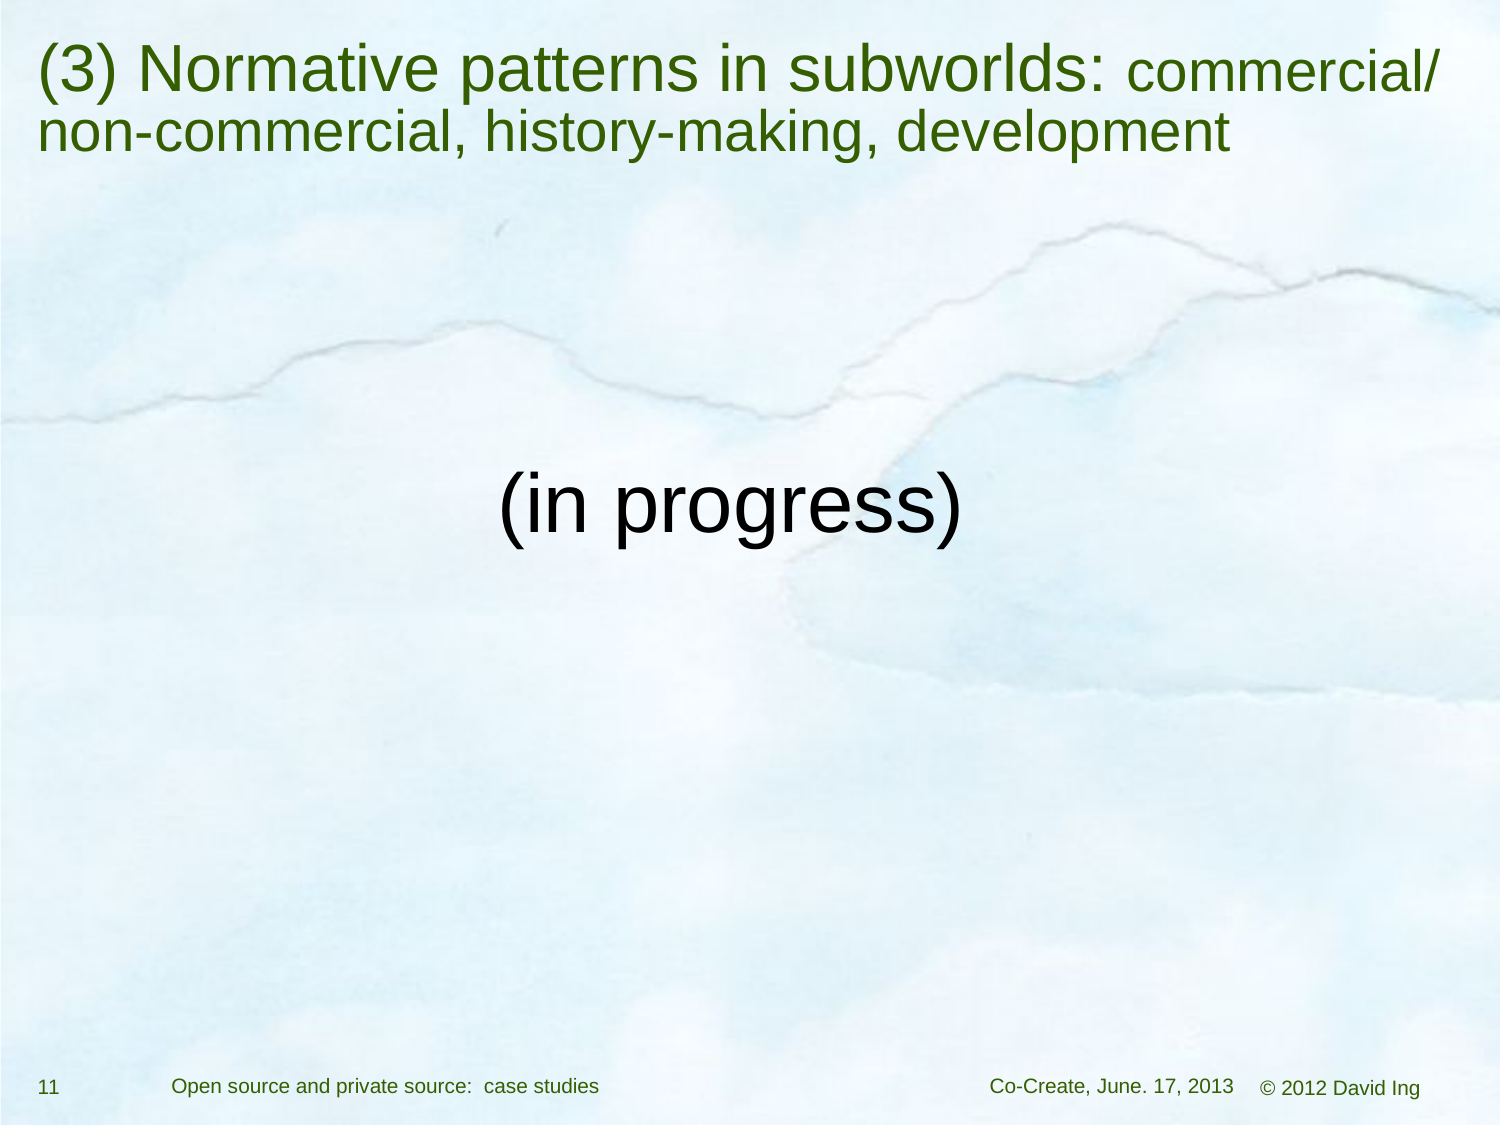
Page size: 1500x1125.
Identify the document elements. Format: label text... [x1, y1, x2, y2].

text_box (in progress) [187, 450, 1276, 558]
title (3) Normative patterns in subworlds: commercial/ non-commercial, history-making, development [37, 37, 1463, 171]
picture [0, 0, 1500, 1125]
